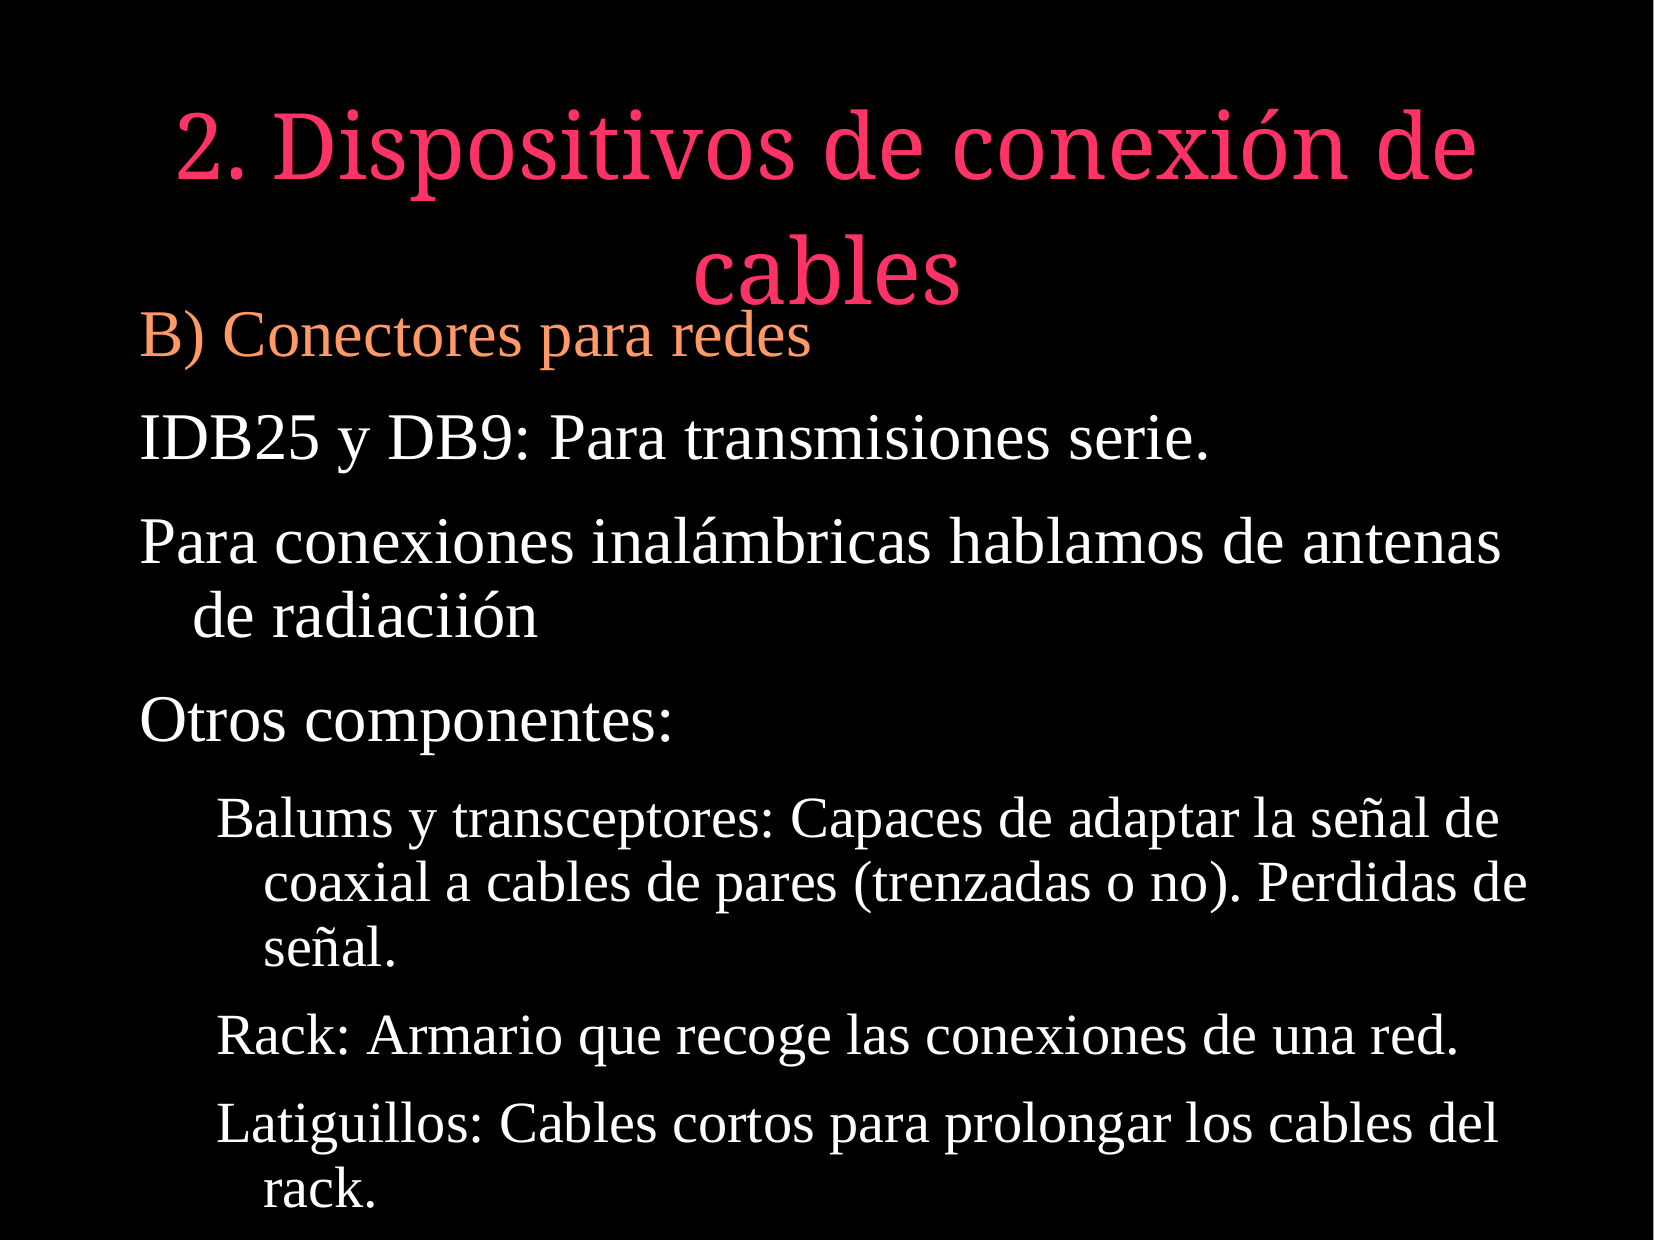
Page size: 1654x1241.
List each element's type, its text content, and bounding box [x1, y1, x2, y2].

list B) Conectores para redes IDB25 y DB9: Para transmisiones serie. Para conexiones inalámbricas hablamos de antenas de radiaciión Otros componentes: Balums y transceptores: Capaces de adaptar la señal de coaxial a cables de pares (trenzadas o no). Perdidas de señal. Rack: Armario que recoge las conexiones de una red. Latiguillos: Cables cortos para prolongar los cables del rack. [121, 296, 1574, 1226]
title 2. Dispositivos de conexión de cables [121, 82, 1534, 296]
